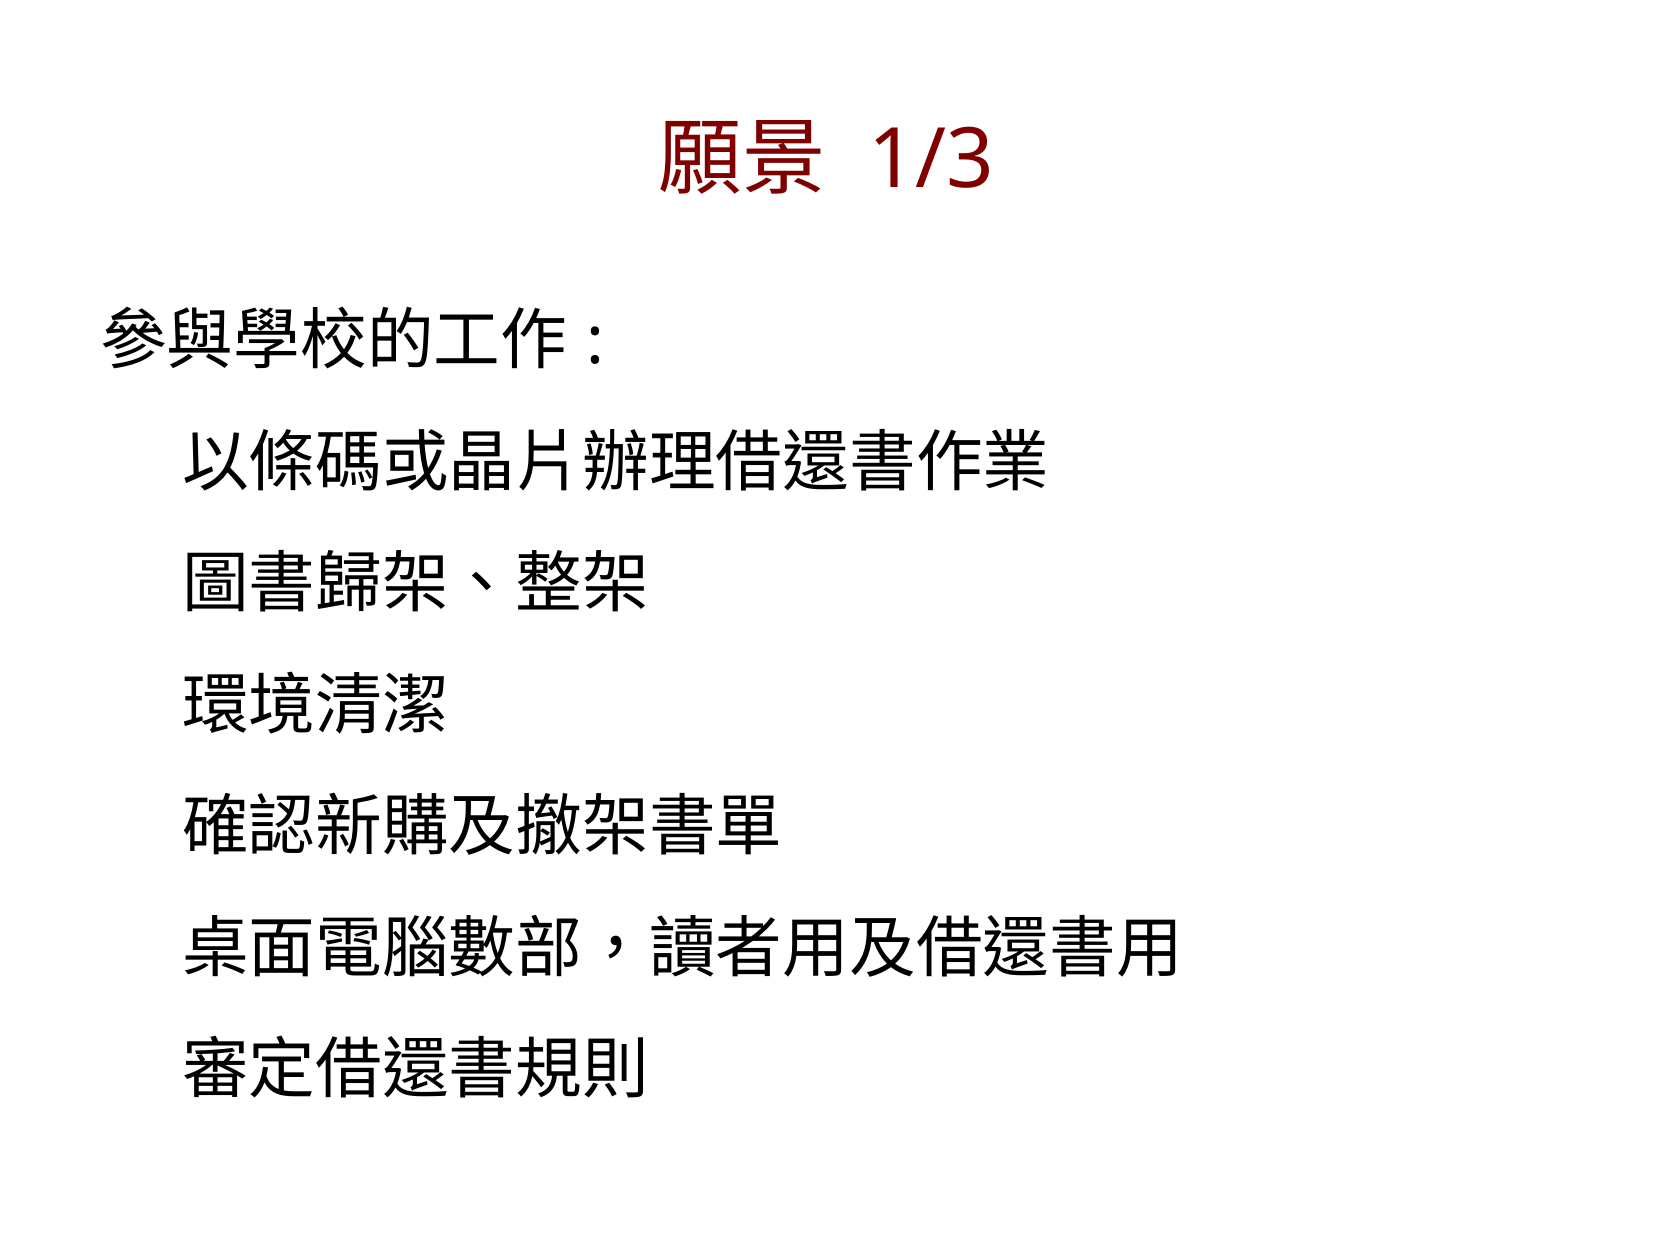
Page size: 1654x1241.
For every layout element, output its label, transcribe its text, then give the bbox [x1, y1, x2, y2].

list 參與學校的工作: 以條碼或晶片辦理借還書作業 圖書歸架、整架 環境清潔 確認新購及撤架書單 桌面電腦數部，讀者用及借還書用 審定借還書規則 [82, 290, 1571, 1094]
title 願景 1/3 [82, 56, 1571, 250]
